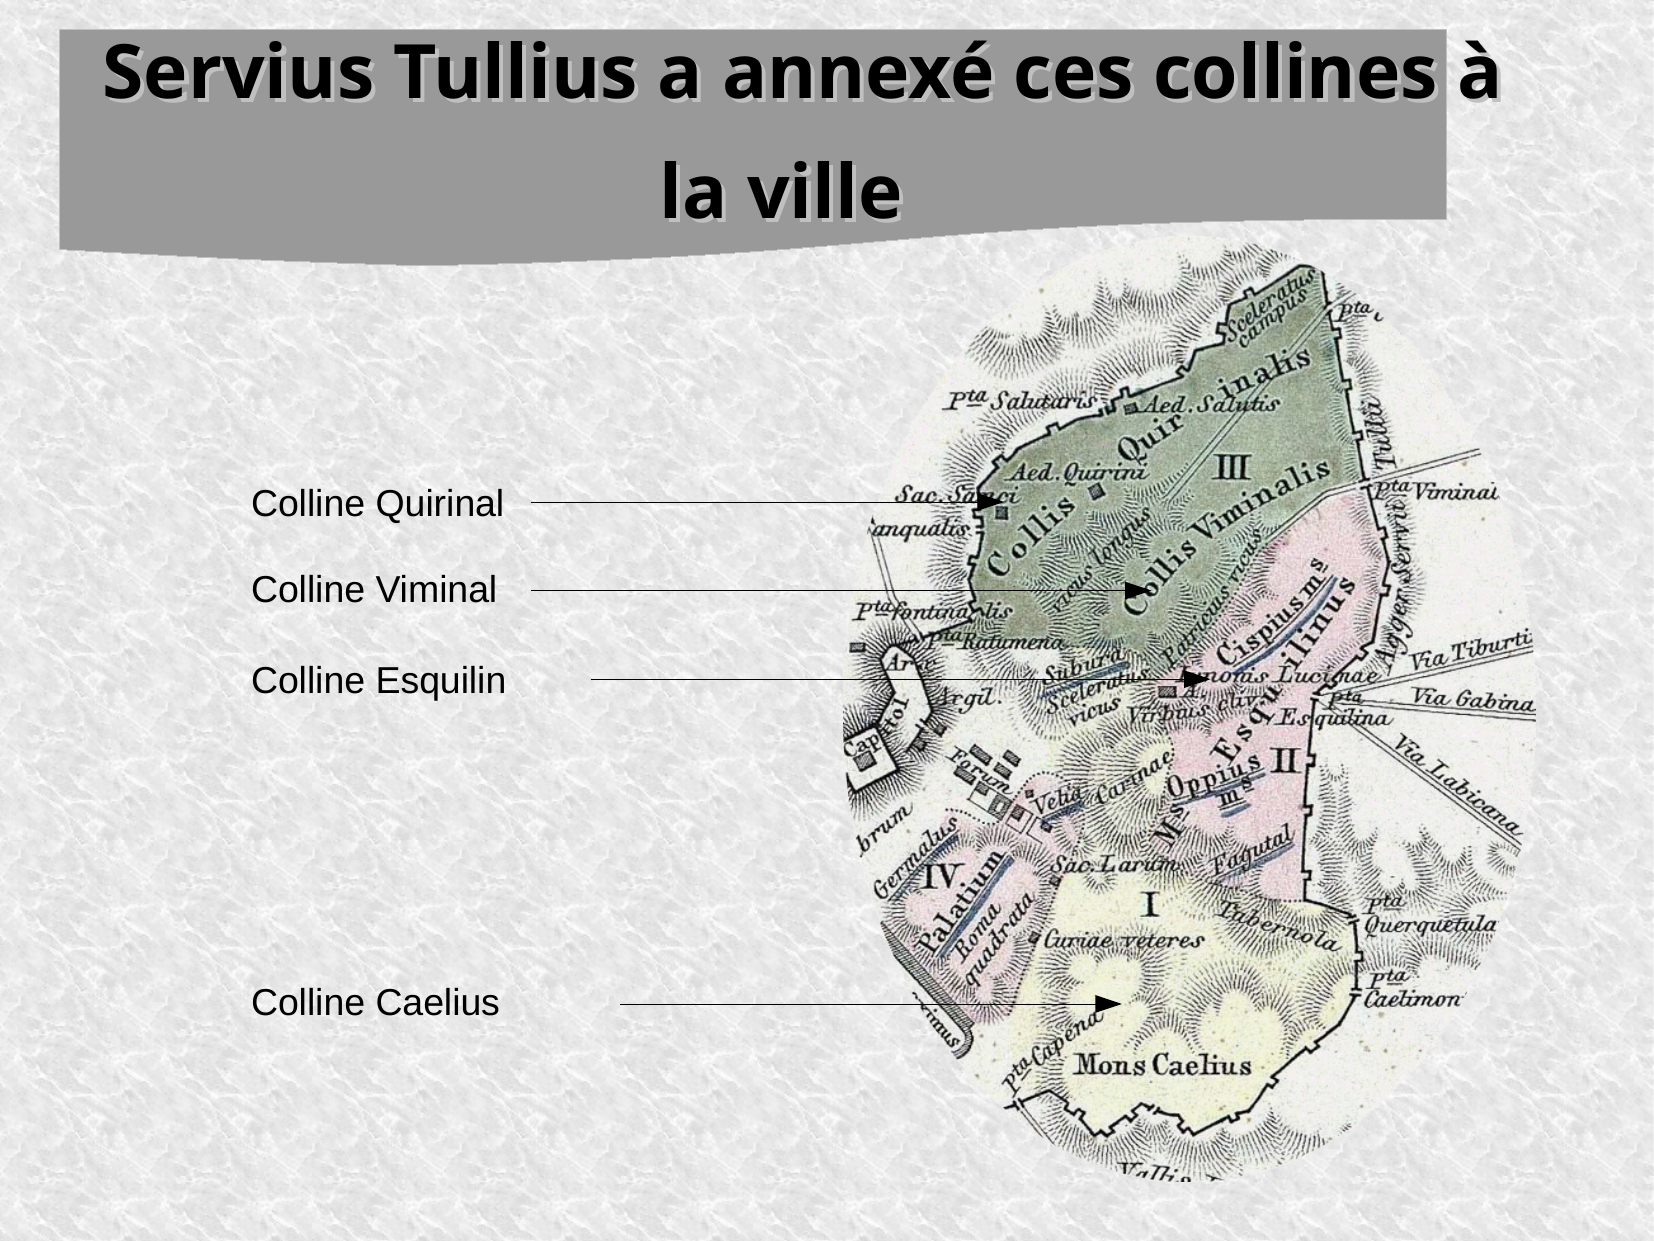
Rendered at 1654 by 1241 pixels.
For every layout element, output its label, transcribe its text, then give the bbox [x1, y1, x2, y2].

text_box Colline Viminal [236, 561, 513, 618]
text_box [67, 250, 777, 266]
text_box Colline Caelius [236, 974, 562, 1032]
title Servius Tullius a annexé ces collines à la ville [59, 13, 1548, 250]
picture [0, 0, 1654, 1241]
text_box Colline Esquilin [236, 651, 650, 709]
text_box Colline Quirinal [236, 474, 562, 532]
